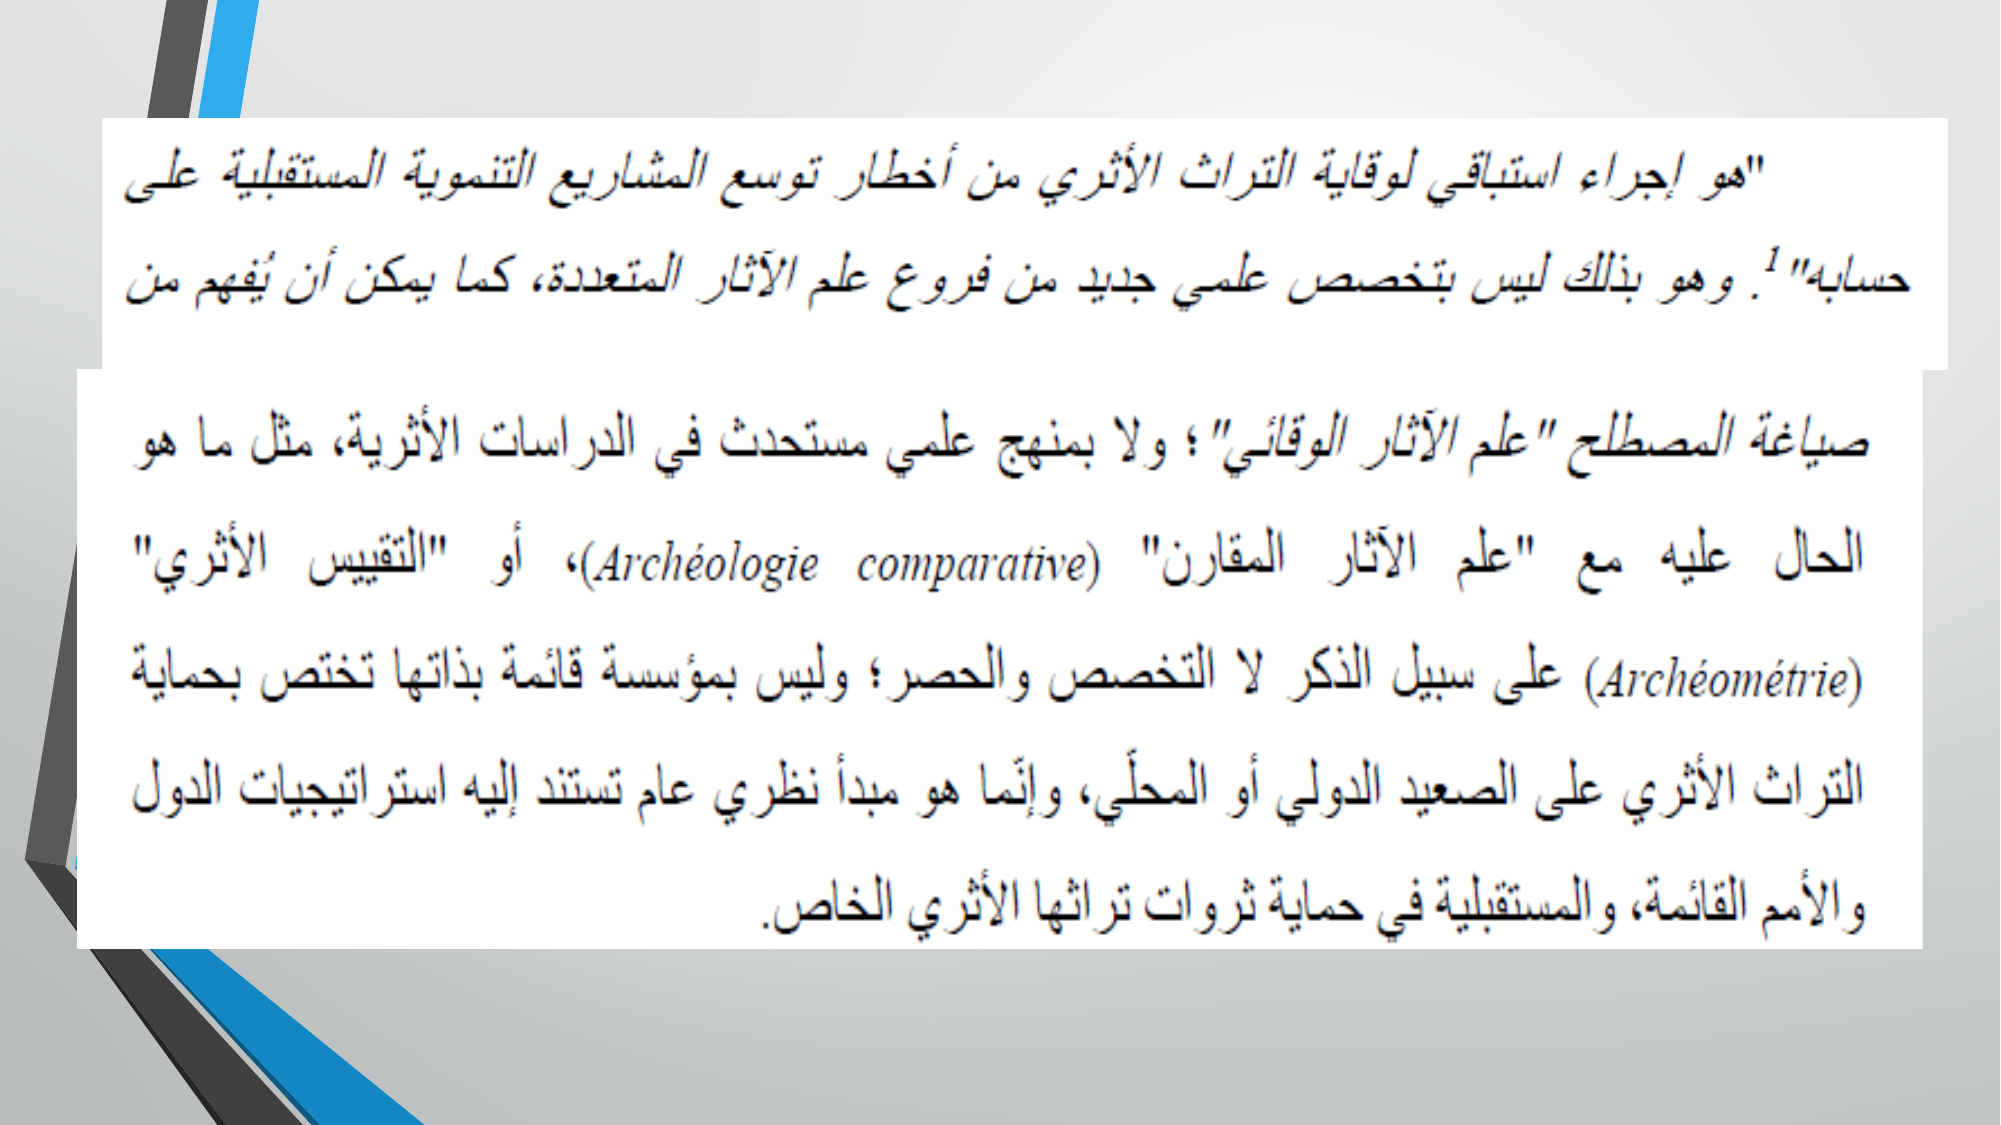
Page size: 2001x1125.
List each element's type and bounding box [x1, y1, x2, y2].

picture [77, 118, 1948, 949]
